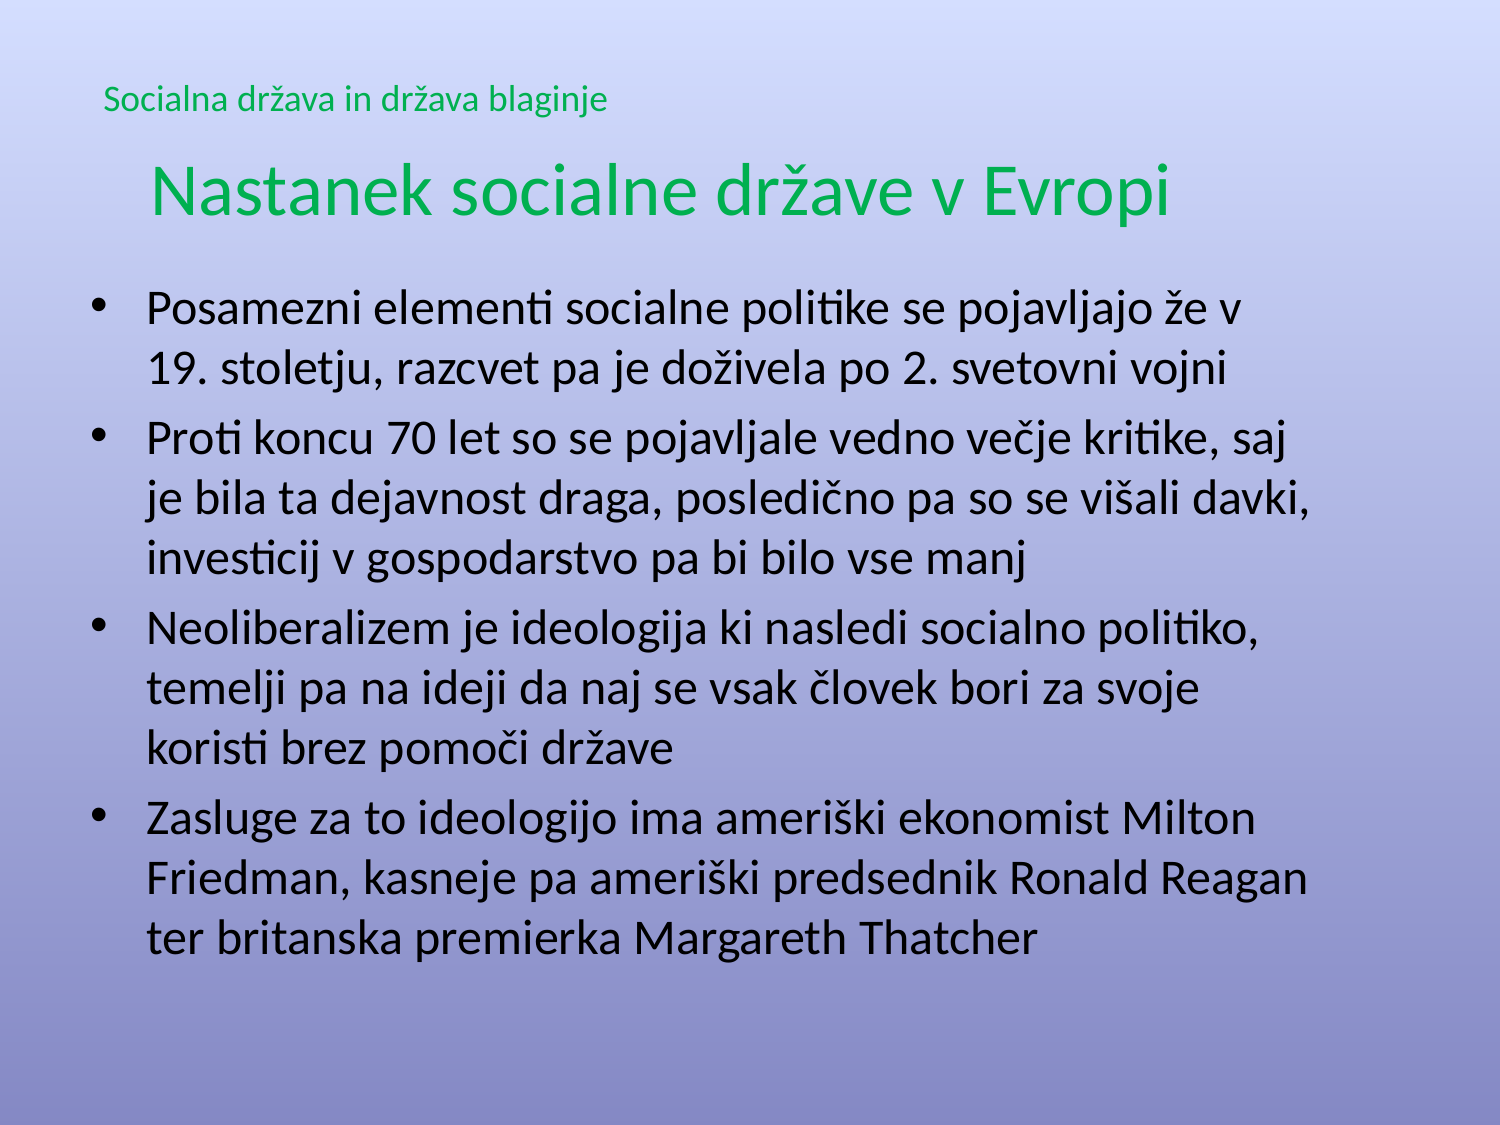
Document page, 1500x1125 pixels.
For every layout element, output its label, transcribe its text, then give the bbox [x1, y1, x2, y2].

list Posamezni elementi socialne politike se pojavljajo že v 19. stoletju, razcvet pa je doživela po 2. svetovni vojni Proti koncu 70 let so se pojavljale vedno večje kritike, saj je bila ta dejavnost draga, posledično pa so se višali davki, investicij v gospodarstvo pa bi bilo vse manj Neoliberalizem je ideologija ki nasledi socialno politiko, temelji pa na ideji da naj se vsak človek bori za svoje koristi brez pomoči države Zasluge za to ideologijo ima ameriški ekonomist Milton Friedman, kasneje pa ameriški predsednik Ronald Reagan ter britanska premierka Margareth Thatcher [75, 267, 1329, 1005]
title Nastanek socialne države v Evropi [41, 113, 1282, 257]
text_box Socialna država in država blaginje [88, 66, 632, 127]
